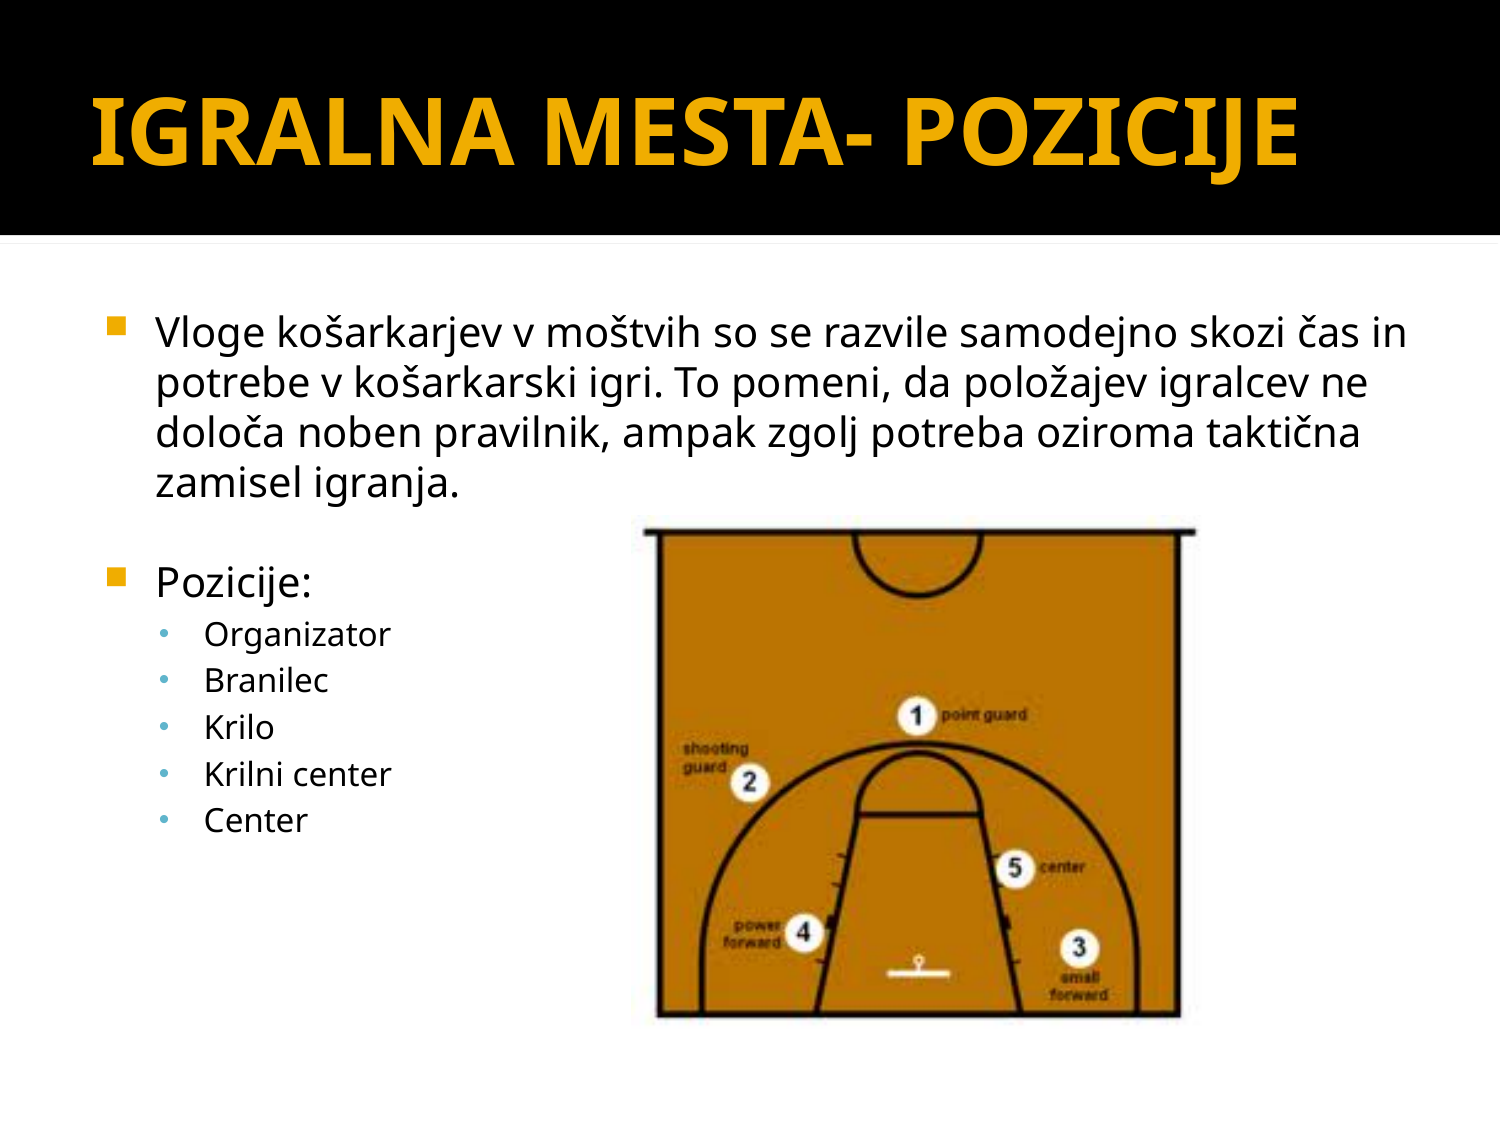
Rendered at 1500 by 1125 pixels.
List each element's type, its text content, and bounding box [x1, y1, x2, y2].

picture [631, 515, 1211, 1038]
title IGRALNA MESTA- POZICIJE [75, 25, 1425, 231]
list Vloge košarkarjev v moštvih so se razvile samodejno skozi čas in potrebe v košarkarski igri. To pomeni, da položajev igralcev ne določa noben pravilnik, ampak zgolj potreba oziroma taktična zamisel igranja. Pozicije: Organizator Branilec Krilo Krilni center Center [75, 291, 1425, 1050]
